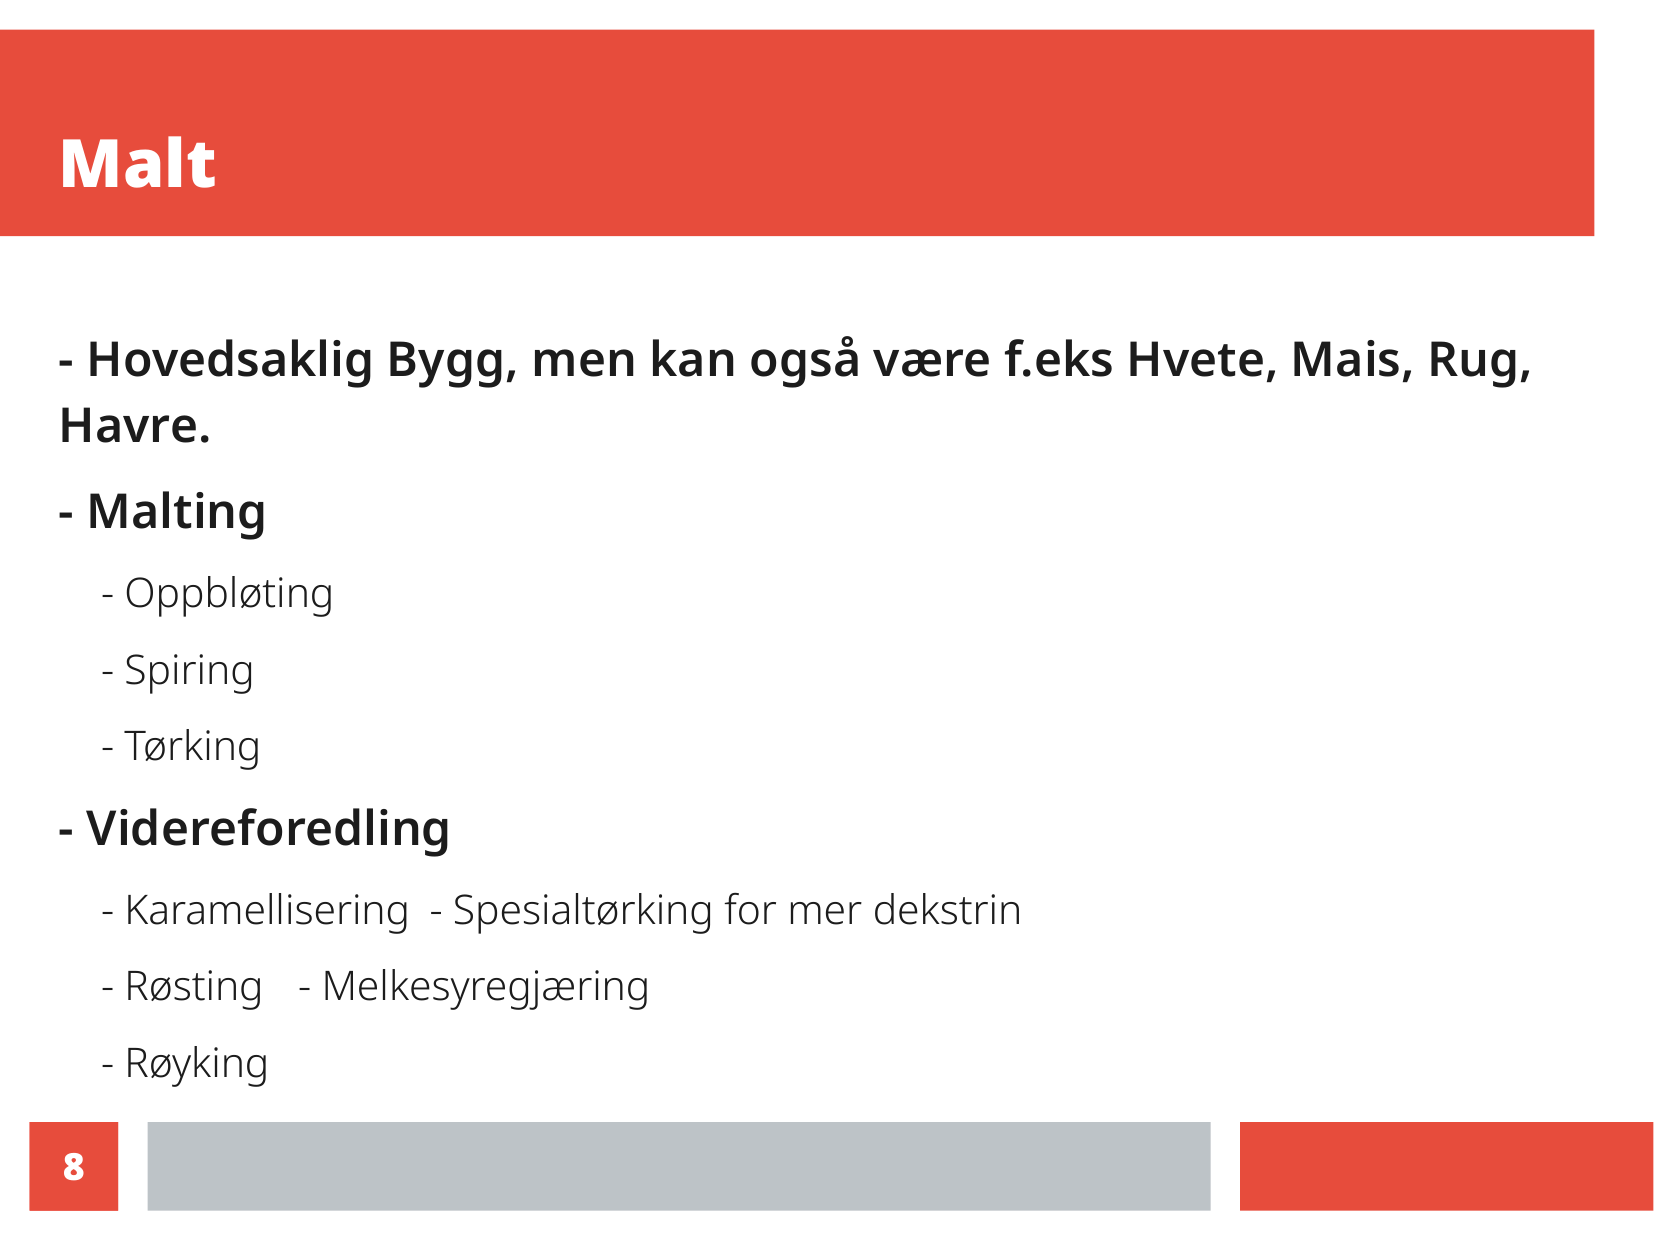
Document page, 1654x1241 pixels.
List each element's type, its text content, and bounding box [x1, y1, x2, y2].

list - Hovedsaklig Bygg, men kan også være f.eks Hvete, Mais, Rug, Havre. - Malting - Oppbløting - Spiring - Tørking - Videreforedling - Karamellisering - Spesialtørking for mer dekstrin - Røsting - Melkesyregjæring - Røyking [59, 324, 1565, 1093]
title Malt [59, 59, 1595, 207]
